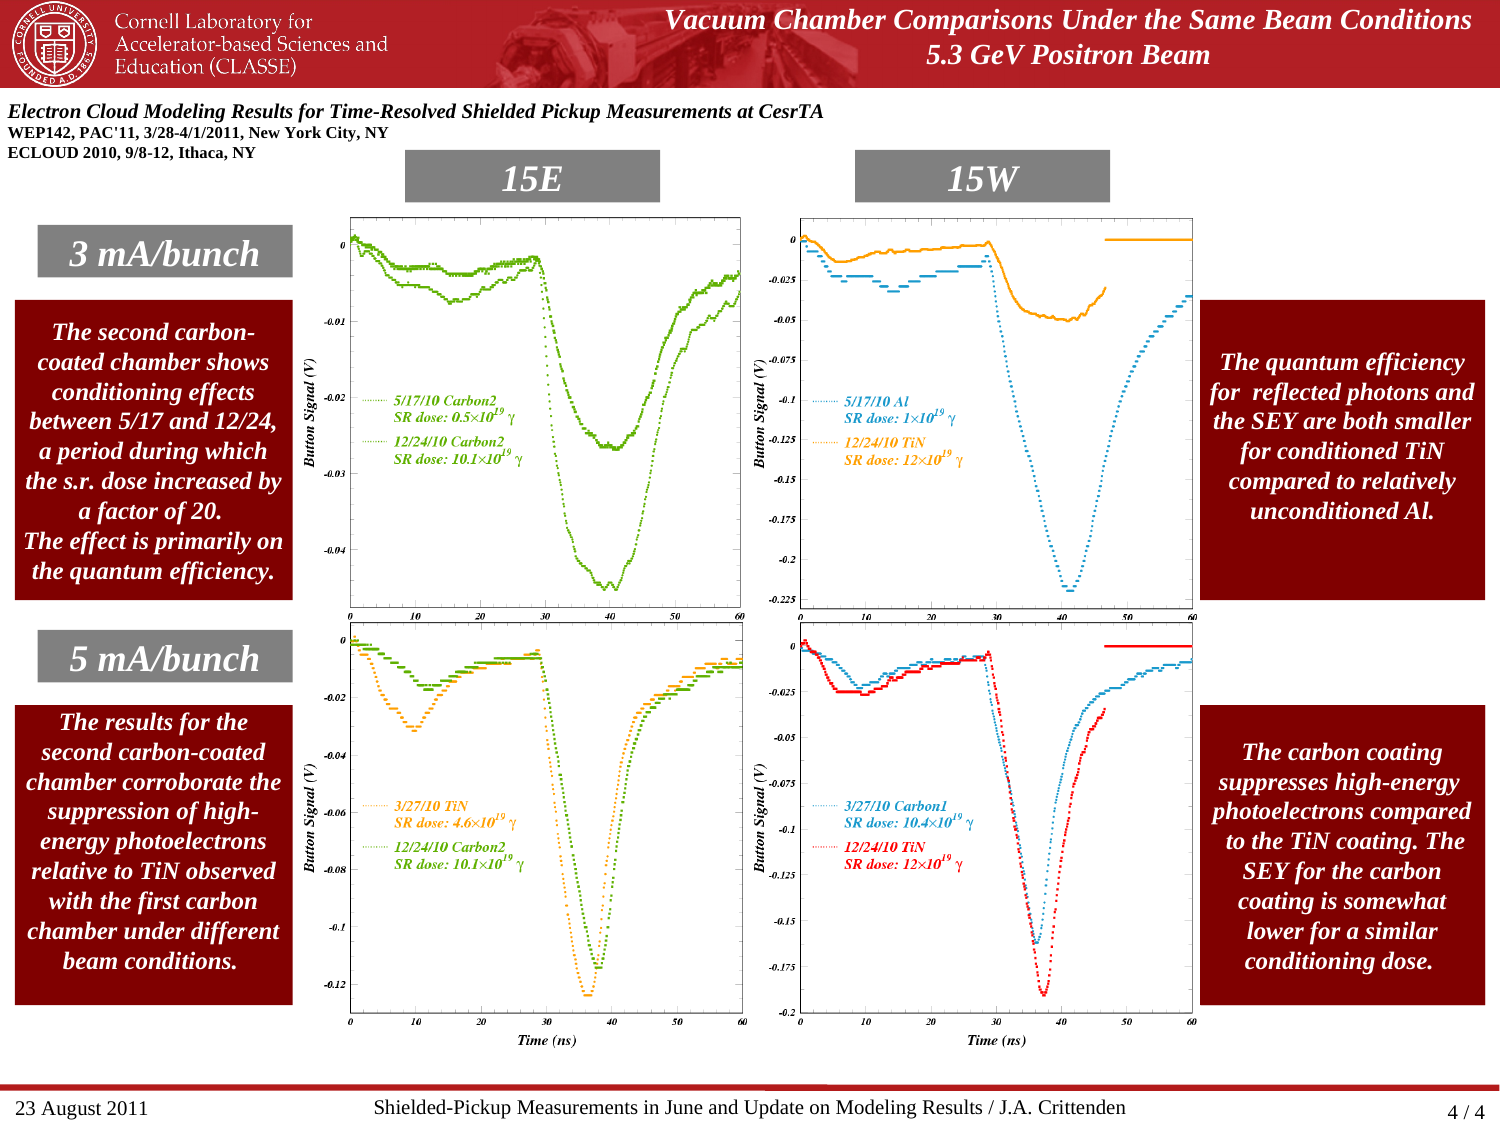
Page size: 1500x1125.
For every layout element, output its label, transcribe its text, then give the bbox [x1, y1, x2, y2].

text_box 15W [1005, 170, 1013, 182]
text_box 3 mA/bunch [37, 224, 293, 278]
picture [0, 0, 637, 88]
text_box Electron Cloud Modeling Results for Time-Resolved Shielded Pickup Measurements at CesrTA WEP142, PAC'11, 3/28-4/1/2011, New York City, NY ECLOUD 2010, 9/8-12, Ithaca, NY [7, 90, 1471, 170]
picture [300, 215, 1201, 1051]
text_box 15W [994, 170, 1002, 182]
text_box The carbon coating suppresses high-energy photoelectrons compared to the TiN coating. The SEY for the carbon coating is somewhat lower for a similar conditioning dose. [1200, 705, 1486, 1006]
text_box 5 mA/bunch [37, 629, 293, 683]
text_box The quantum efficiency for reflected photons and the SEY are both smaller for conditioned TiN compared to relatively unconditioned Al. [1200, 299, 1486, 601]
text_box The results for the second carbon-coated chamber corroborate the suppression of high-energy photoelectrons relative to TiN observed with the first carbon chamber under different beam conditions. [14, 705, 293, 1006]
text_box 15E [405, 170, 661, 203]
text_box Vacuum Chamber Comparisons Under the Same Beam Conditions 5.3 GeV Positron Beam [637, 0, 1500, 136]
text_box 15W [855, 170, 1111, 203]
text_box The second carbon-coated chamber shows conditioning effects between 5/17 and 12/24, a period during which the s.r. dose increased by a factor of 20. The effect is primarily on the quantum efficiency. [14, 299, 293, 601]
